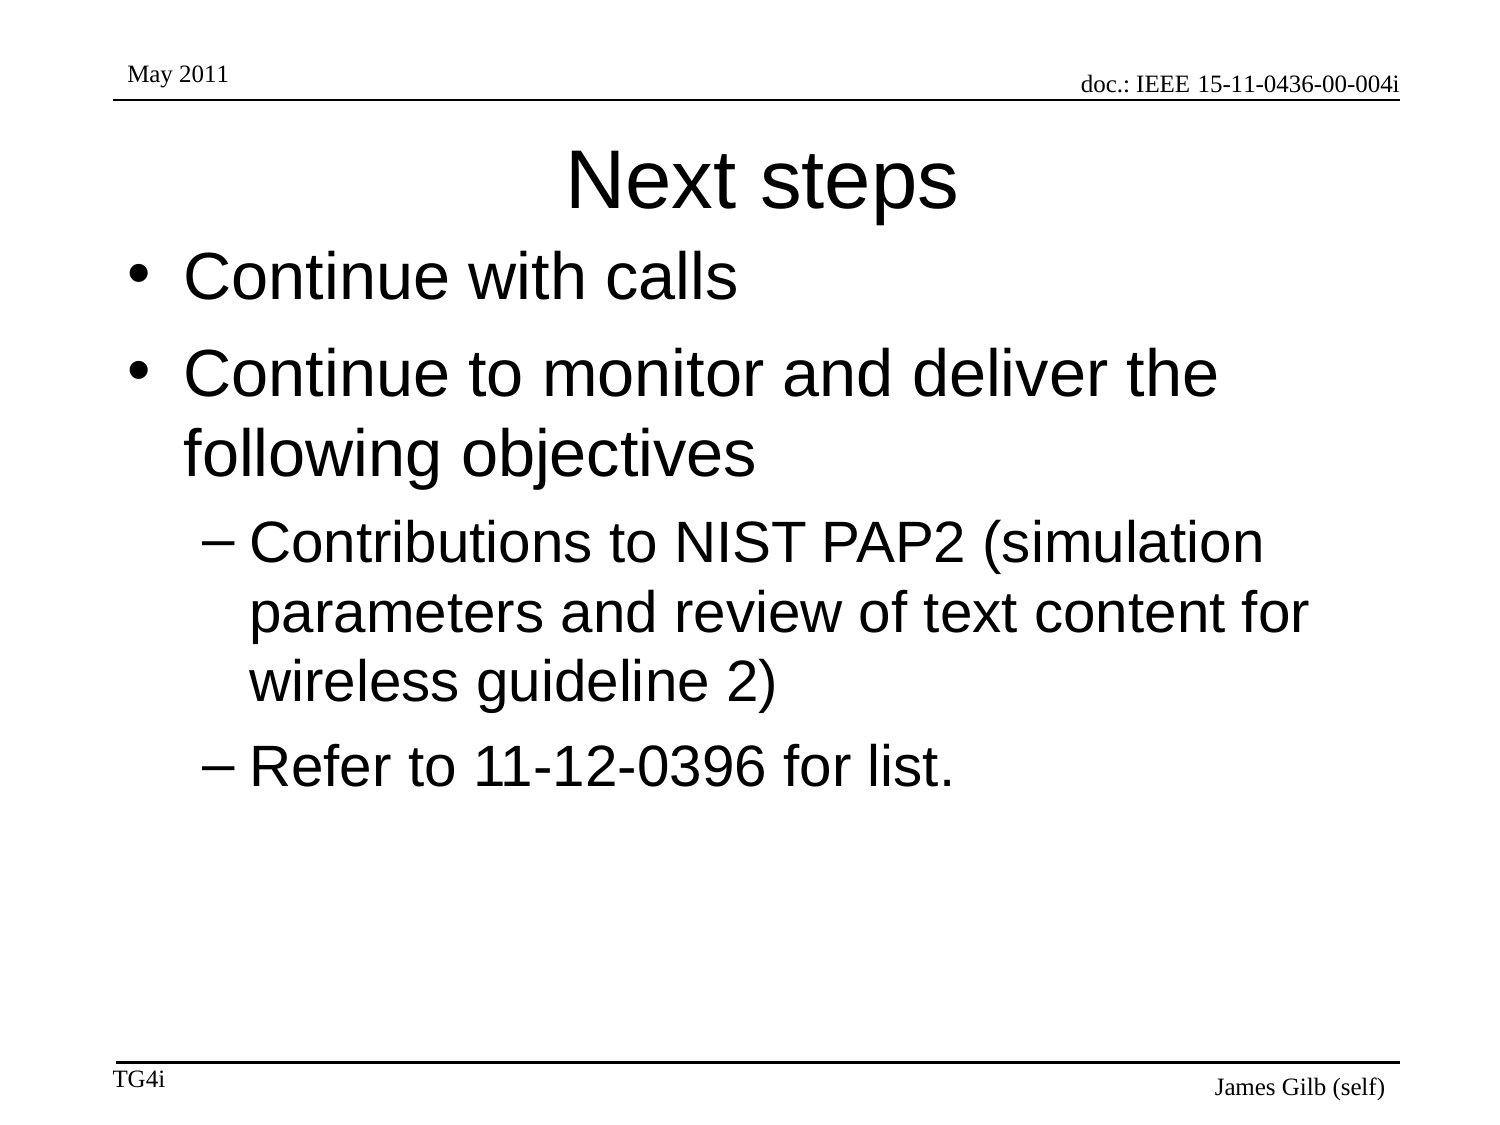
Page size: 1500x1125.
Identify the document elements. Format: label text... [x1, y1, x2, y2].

title Next steps [125, 112, 1401, 238]
list Continue with calls Continue to monitor and deliver the following objectives Contributions to NIST PAP2 (simulation parameters and review of text content for wireless guideline 2) Refer to 11-12-0396 for list. [112, 224, 1388, 1026]
